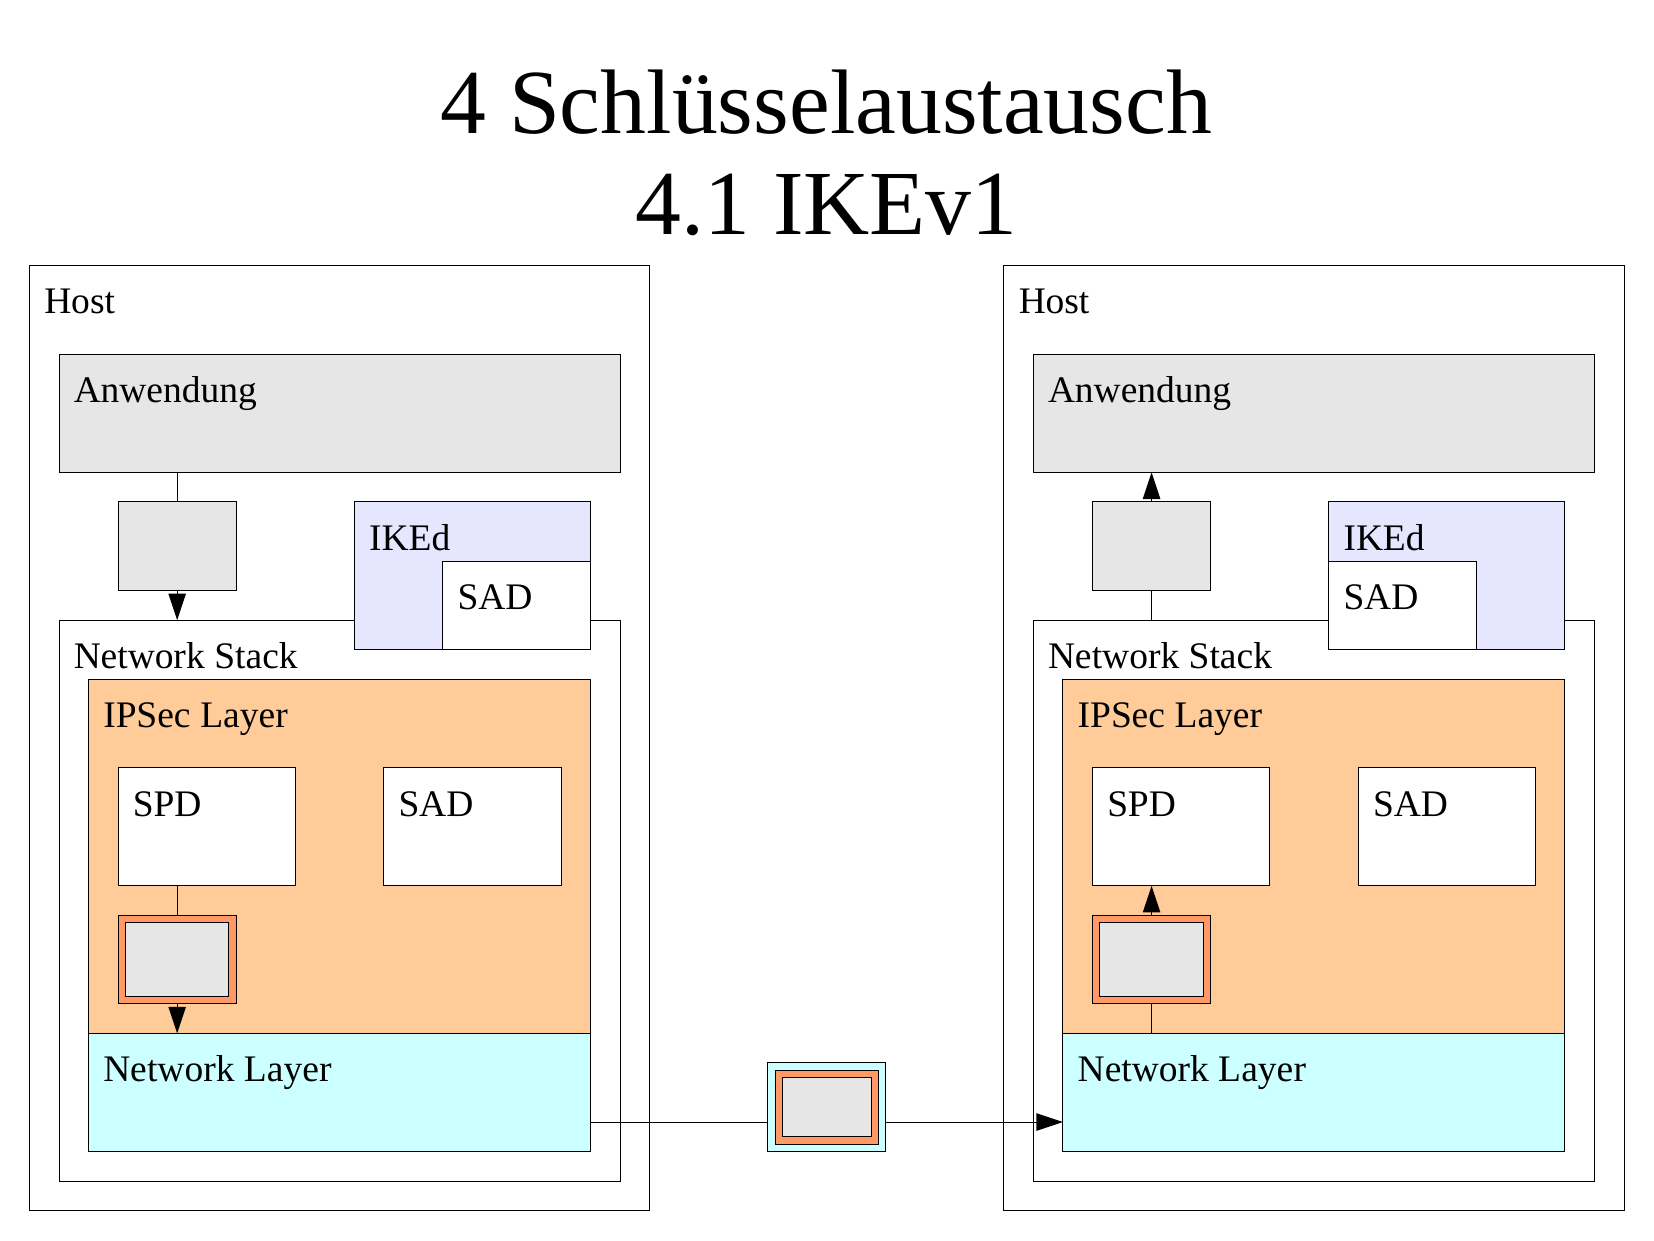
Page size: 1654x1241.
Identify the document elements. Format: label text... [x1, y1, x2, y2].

text_box Anwendung [59, 354, 621, 473]
text_box Network Stack [59, 620, 621, 1182]
text_box [1092, 915, 1211, 1004]
text_box [1092, 501, 1211, 591]
text_box Network Layer [1062, 1034, 1565, 1152]
text_box IPSec Layer [1062, 679, 1565, 1034]
text_box SPD [118, 767, 296, 886]
text_box IPSec Layer [88, 679, 591, 1034]
text_box SAD [442, 561, 591, 650]
title 4 Schlüsselaustausch 4.1 IKEv1 [82, 49, 1571, 257]
text_box Network Layer [88, 1034, 591, 1152]
text_box [118, 915, 237, 1004]
text_box SAD [1328, 561, 1477, 650]
text_box SAD [383, 767, 562, 886]
text_box Network Stack [1033, 620, 1595, 1182]
text_box IKEd [354, 501, 591, 650]
text_box [118, 501, 237, 591]
text_box SPD [1092, 767, 1270, 886]
text_box IKEd [1328, 501, 1565, 650]
text_box Host [29, 265, 650, 1211]
text_box Host [1003, 265, 1625, 1211]
text_box SAD [1358, 767, 1536, 886]
text_box [767, 1062, 886, 1152]
text_box Anwendung [1033, 354, 1595, 473]
